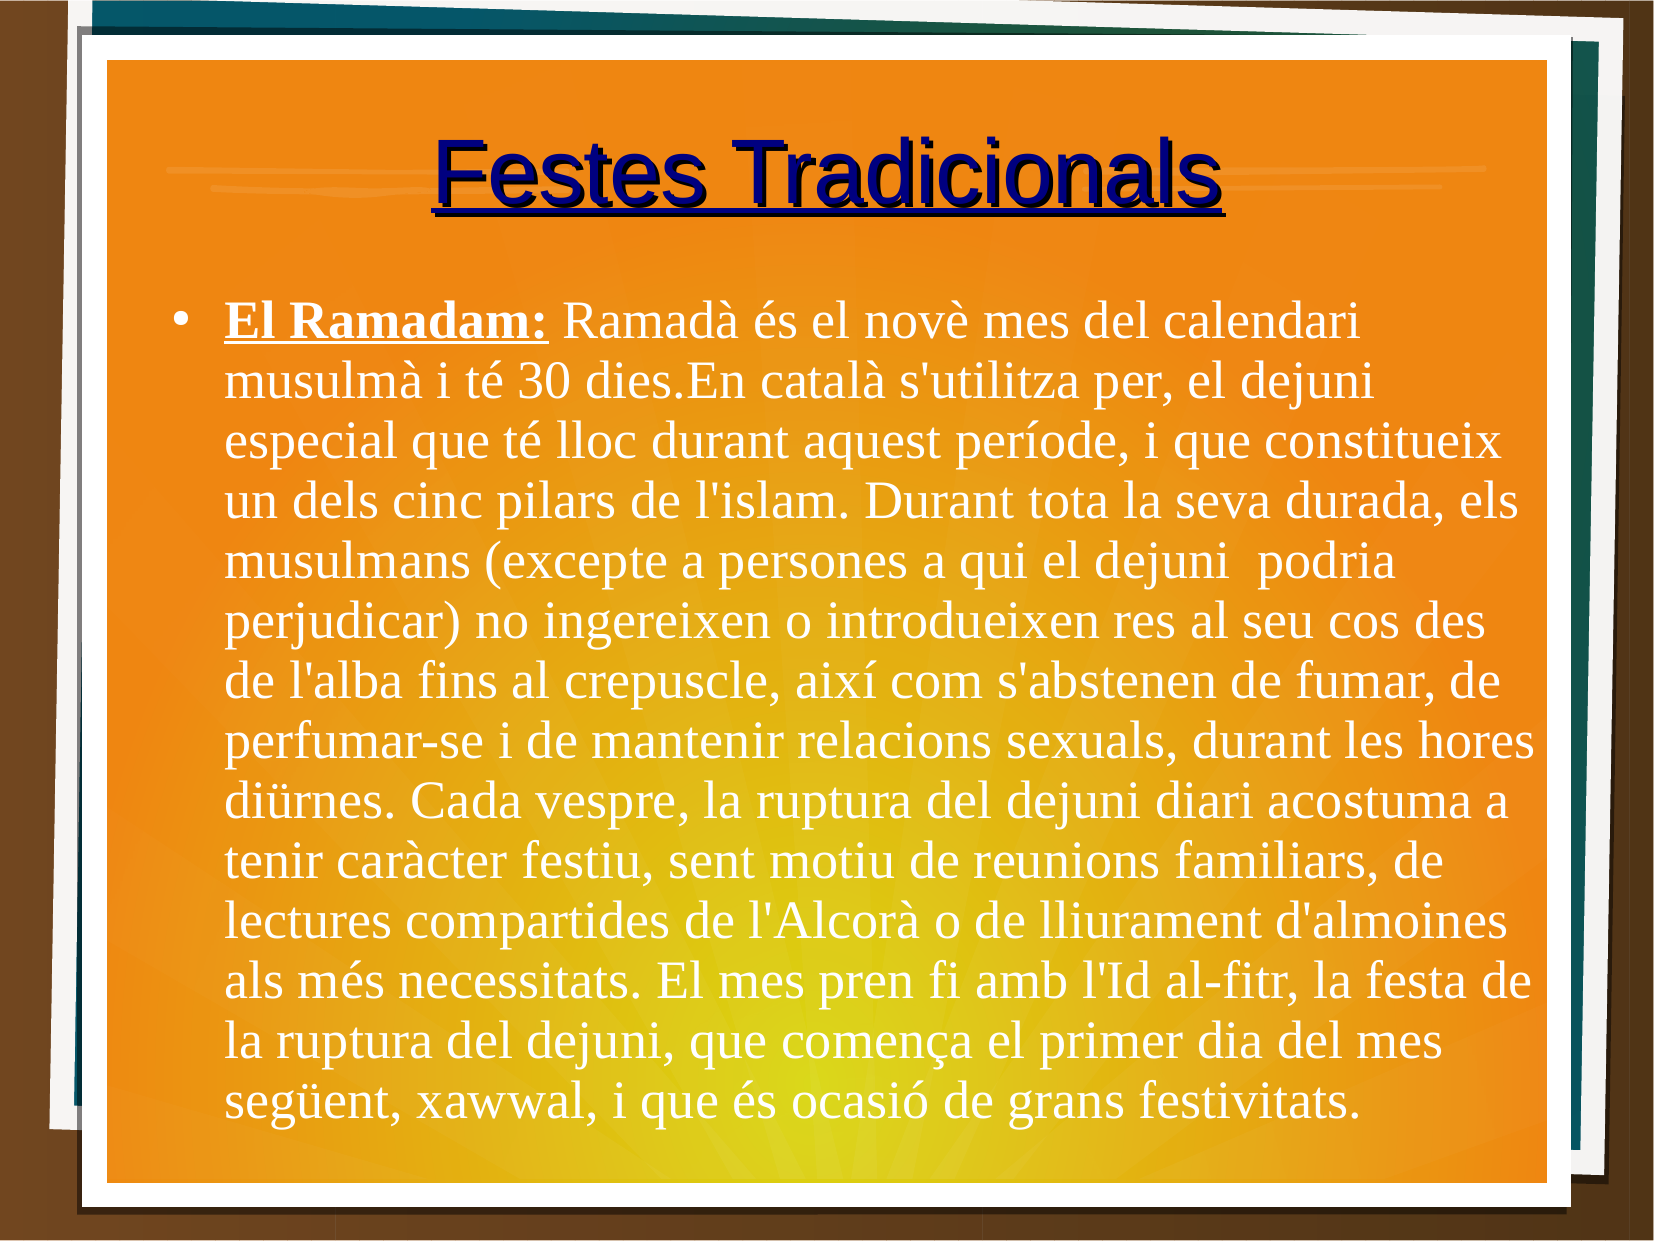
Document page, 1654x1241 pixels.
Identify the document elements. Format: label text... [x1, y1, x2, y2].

list El Ramadam: Ramadà és el novè mes del calendari musulmà i té 30 dies.En català s'utilitza per, el dejuni especial que té lloc durant aquest període, i que constitueix un dels cinc pilars de l'islam. Durant tota la seva durada, els musulmans (excepte a persones a qui el dejuni podria perjudicar) no ingereixen o introdueixen res al seu cos des de l'alba fins al crepuscle, així com s'abstenen de fumar, de perfumar-se i de mantenir relacions sexuals, durant les hores diürnes. Cada vespre, la ruptura del dejuni diari acostuma a tenir caràcter festiu, sent motiu de reunions familiars, de lectures compartides de l'Alcorà o de lliurament d'almoines als més necessitats. El mes pren fi amb l'Id al-fitr, la festa de la ruptura del dejuni, que comença el primer dia del mes següent, xawwal, i que és ocasió de grans festivitats. [153, 290, 1538, 1241]
title Festes Tradicionals [389, 82, 1264, 261]
